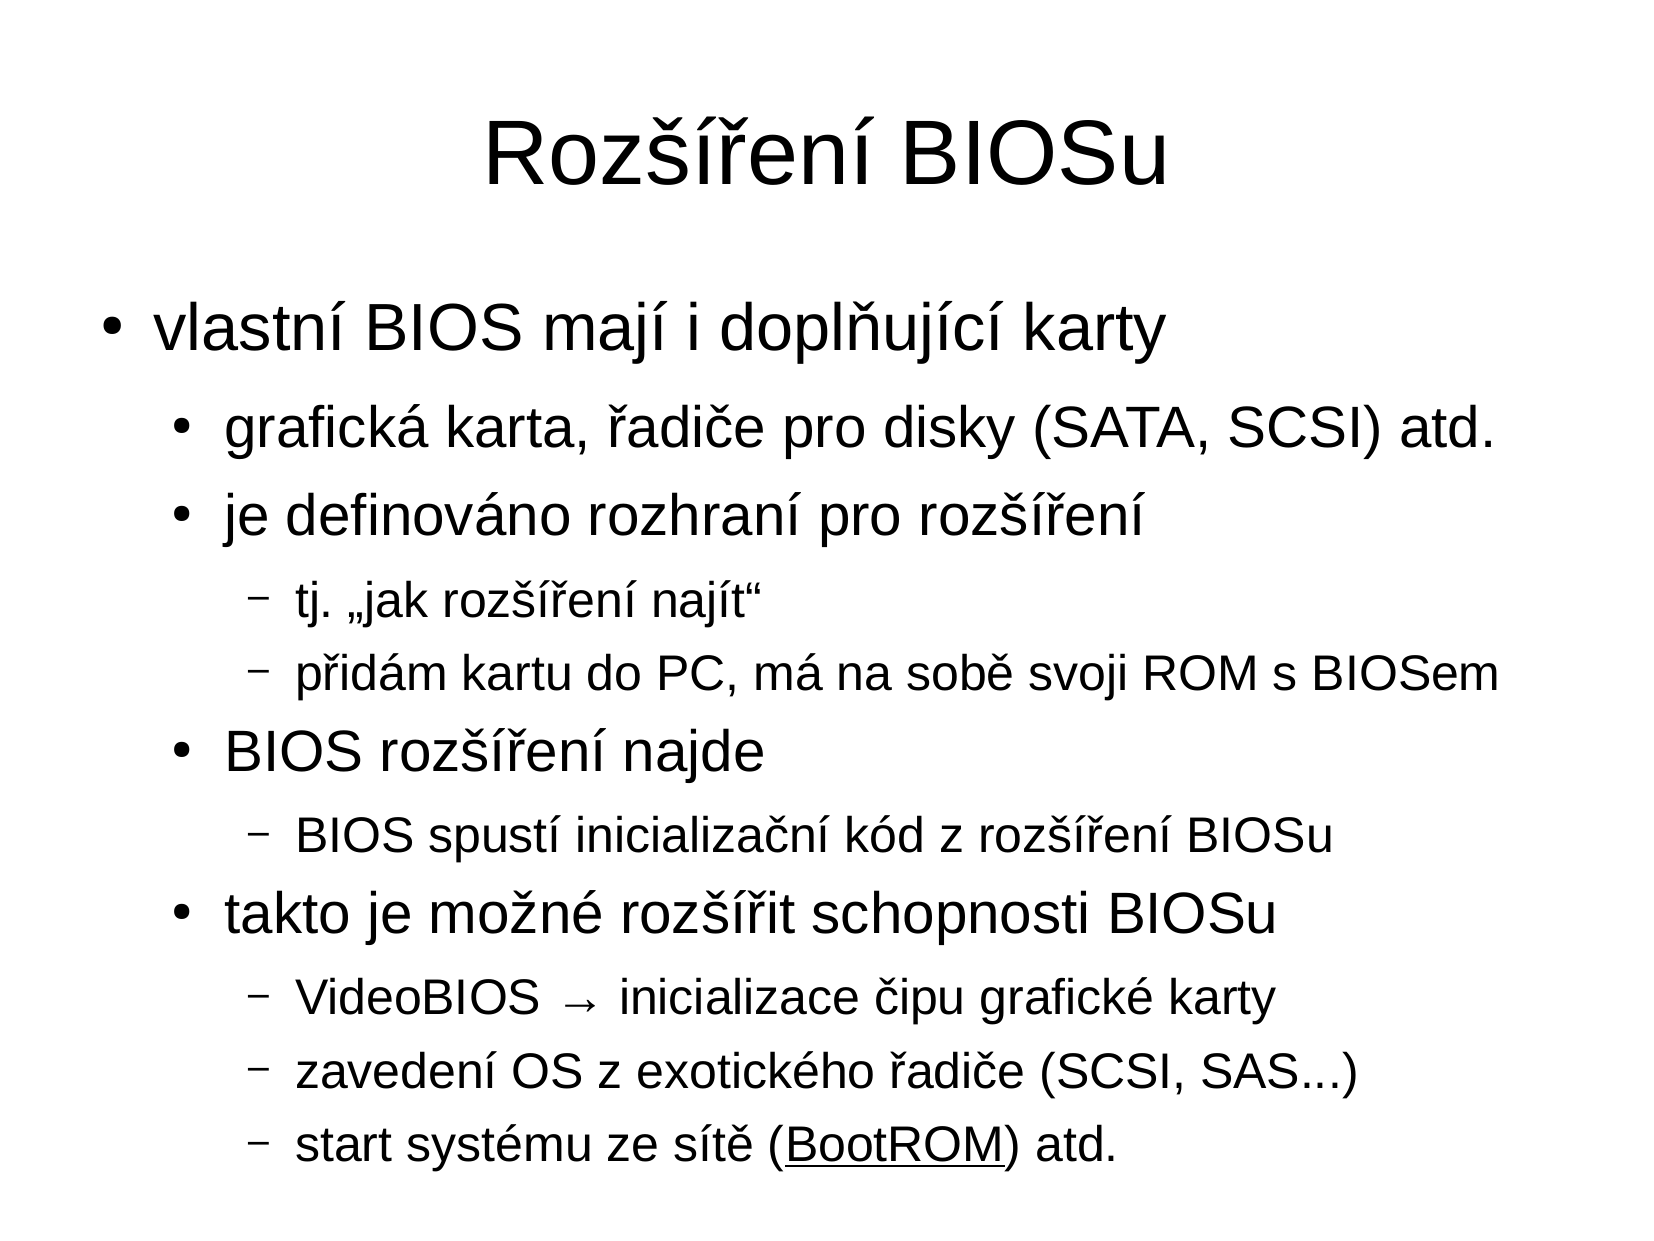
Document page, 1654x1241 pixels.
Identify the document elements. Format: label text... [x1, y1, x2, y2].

title Rozšíření BIOSu [82, 49, 1571, 257]
list vlastní BIOS mají i doplňující karty grafická karta, řadiče pro disky (SATA, SCSI) atd. je definováno rozhraní pro rozšíření tj. „jak rozšíření najít“ přidám kartu do PC, má na sobě svoji ROM s BIOSem BIOS rozšíření najde BIOS spustí inicializační kód z rozšíření BIOSu takto je možné rozšířit schopnosti BIOSu VideoBIOS → inicializace čipu grafické karty zavedení OS z exotického řadiče (SCSI, SAS...) start systému ze sítě (BootROM) atd. [82, 290, 1571, 1173]
